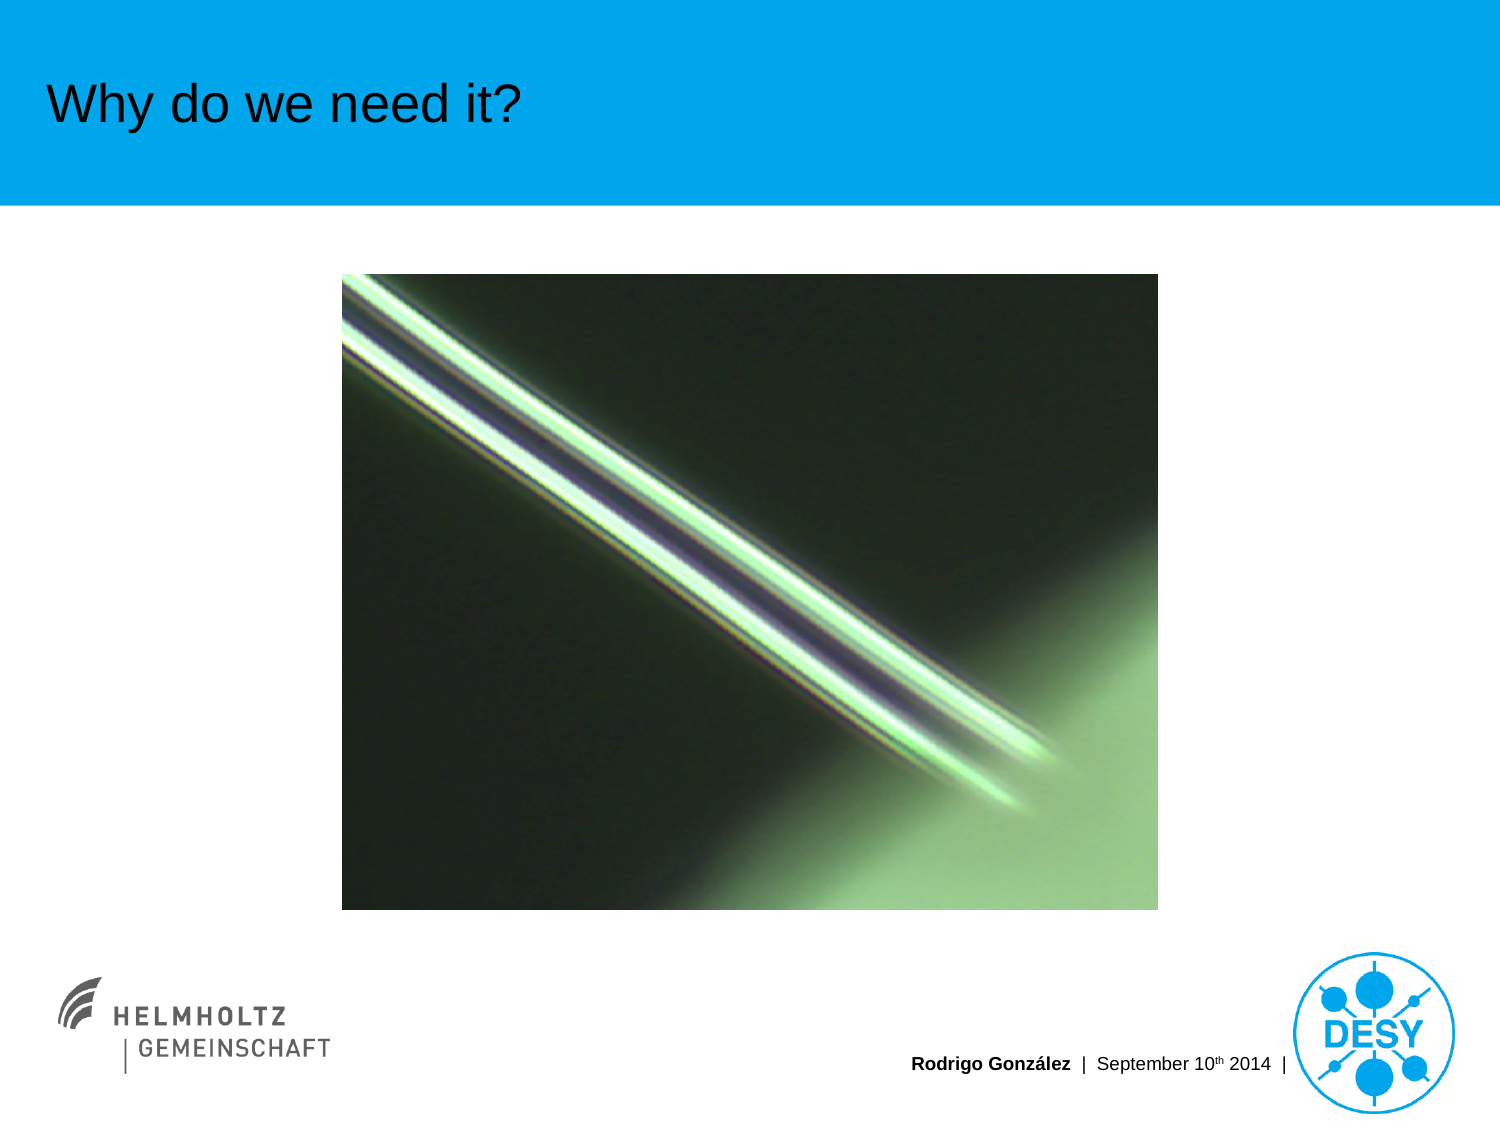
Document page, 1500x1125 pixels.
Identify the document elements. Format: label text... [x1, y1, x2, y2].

picture [1290, 948, 1466, 1114]
picture [342, 274, 1158, 910]
picture [1297, 956, 1452, 1111]
picture [58, 977, 330, 1074]
title Why do we need it? [46, 0, 1444, 208]
